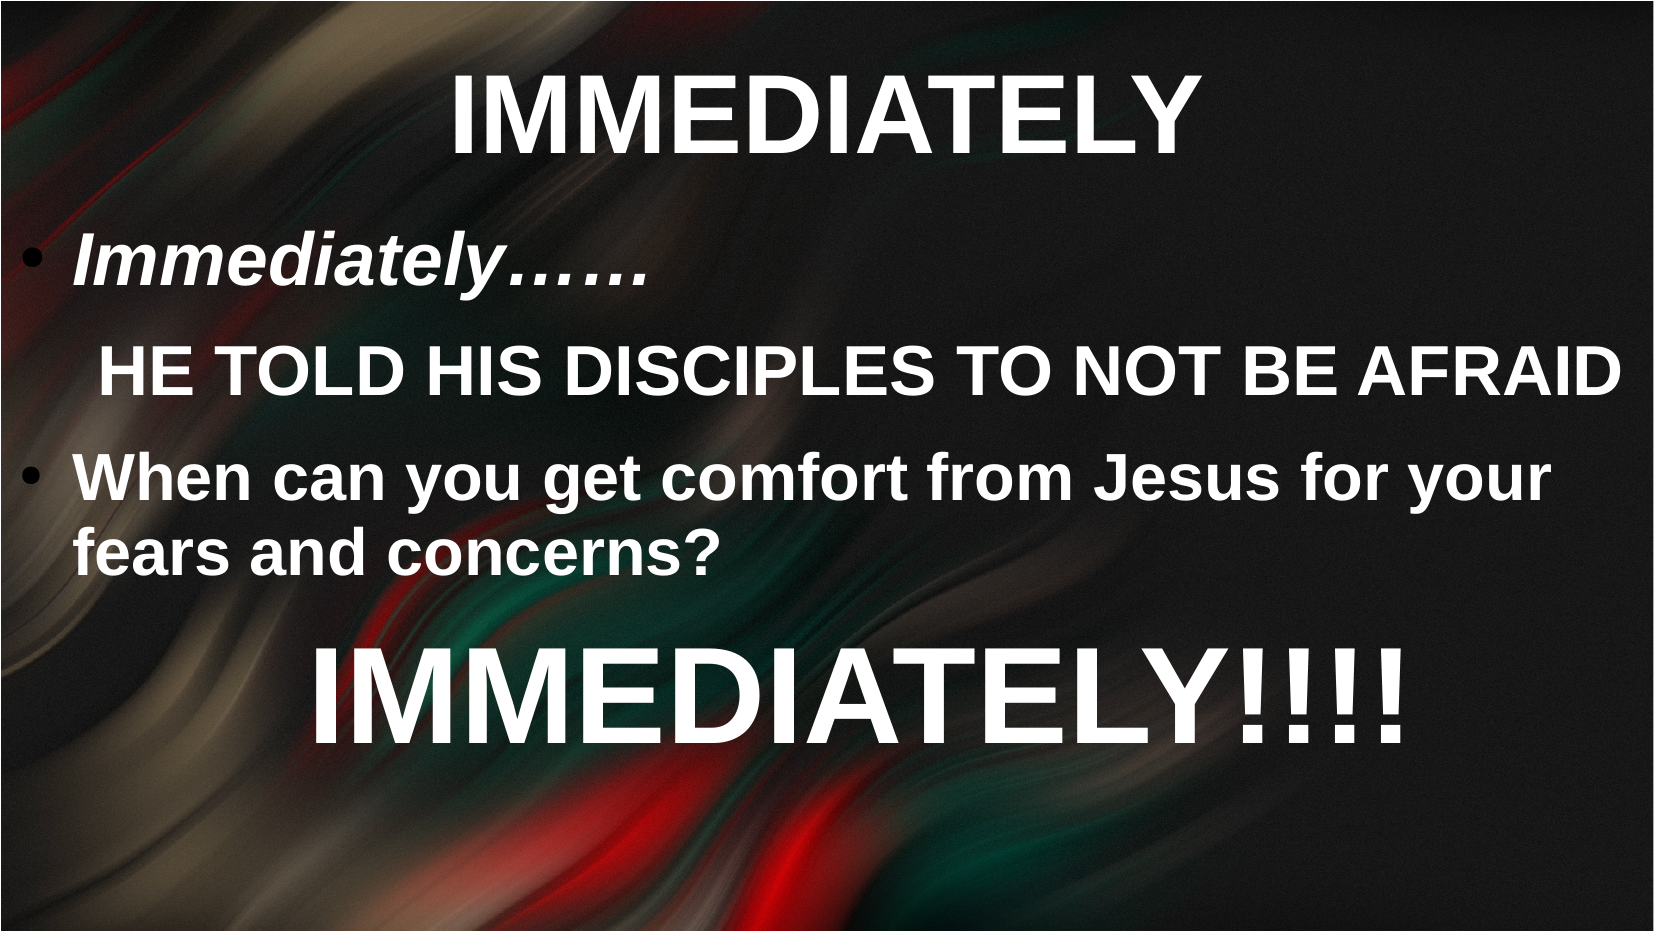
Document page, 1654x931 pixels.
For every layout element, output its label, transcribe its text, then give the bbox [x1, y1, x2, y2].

title IMMEDIATELY [82, 37, 1571, 193]
list Immediately…… HE TOLD HIS DISCIPLES TO NOT BE AFRAID When can you get comfort from Jesus for your fears and concerns? IMMEDIATELY!!!! [1, 217, 1651, 916]
picture [1, 1, 1654, 931]
